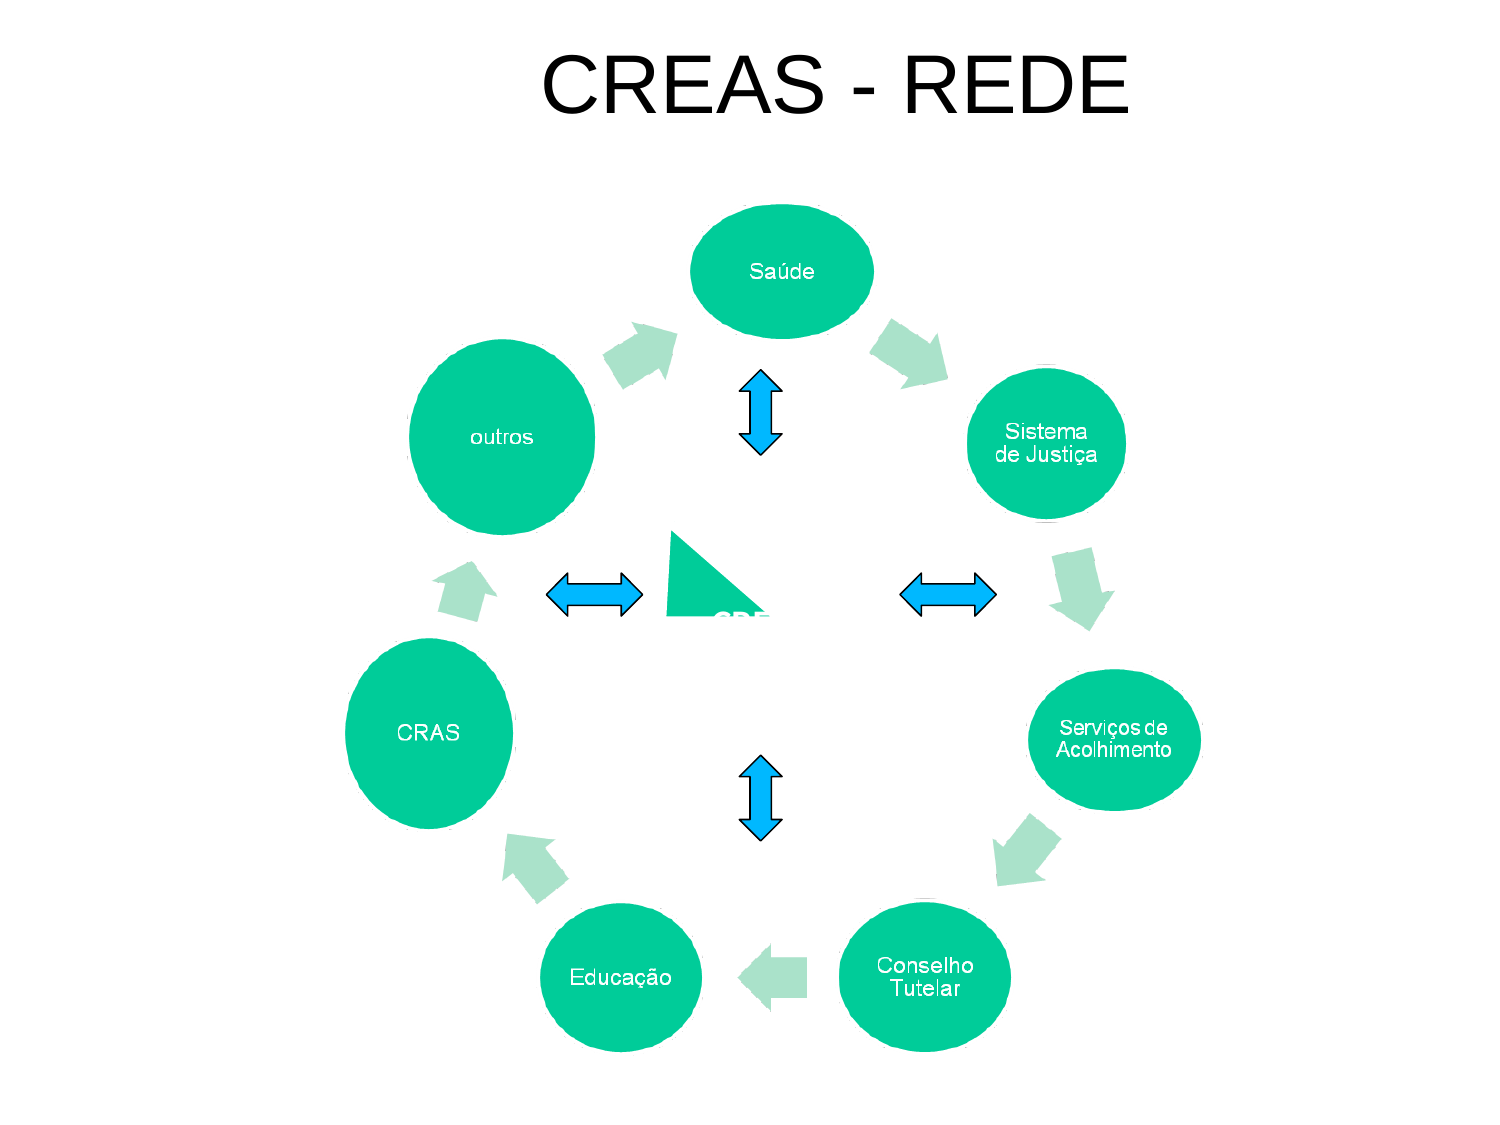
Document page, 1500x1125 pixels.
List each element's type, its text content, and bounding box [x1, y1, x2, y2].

text_box [739, 369, 783, 456]
text_box CREAS [664, 521, 776, 619]
text_box [739, 755, 783, 841]
text_box [546, 573, 643, 617]
text_box CREAS - REDE [149, 0, 1500, 172]
picture [84, 196, 1448, 1067]
text_box [899, 573, 997, 617]
